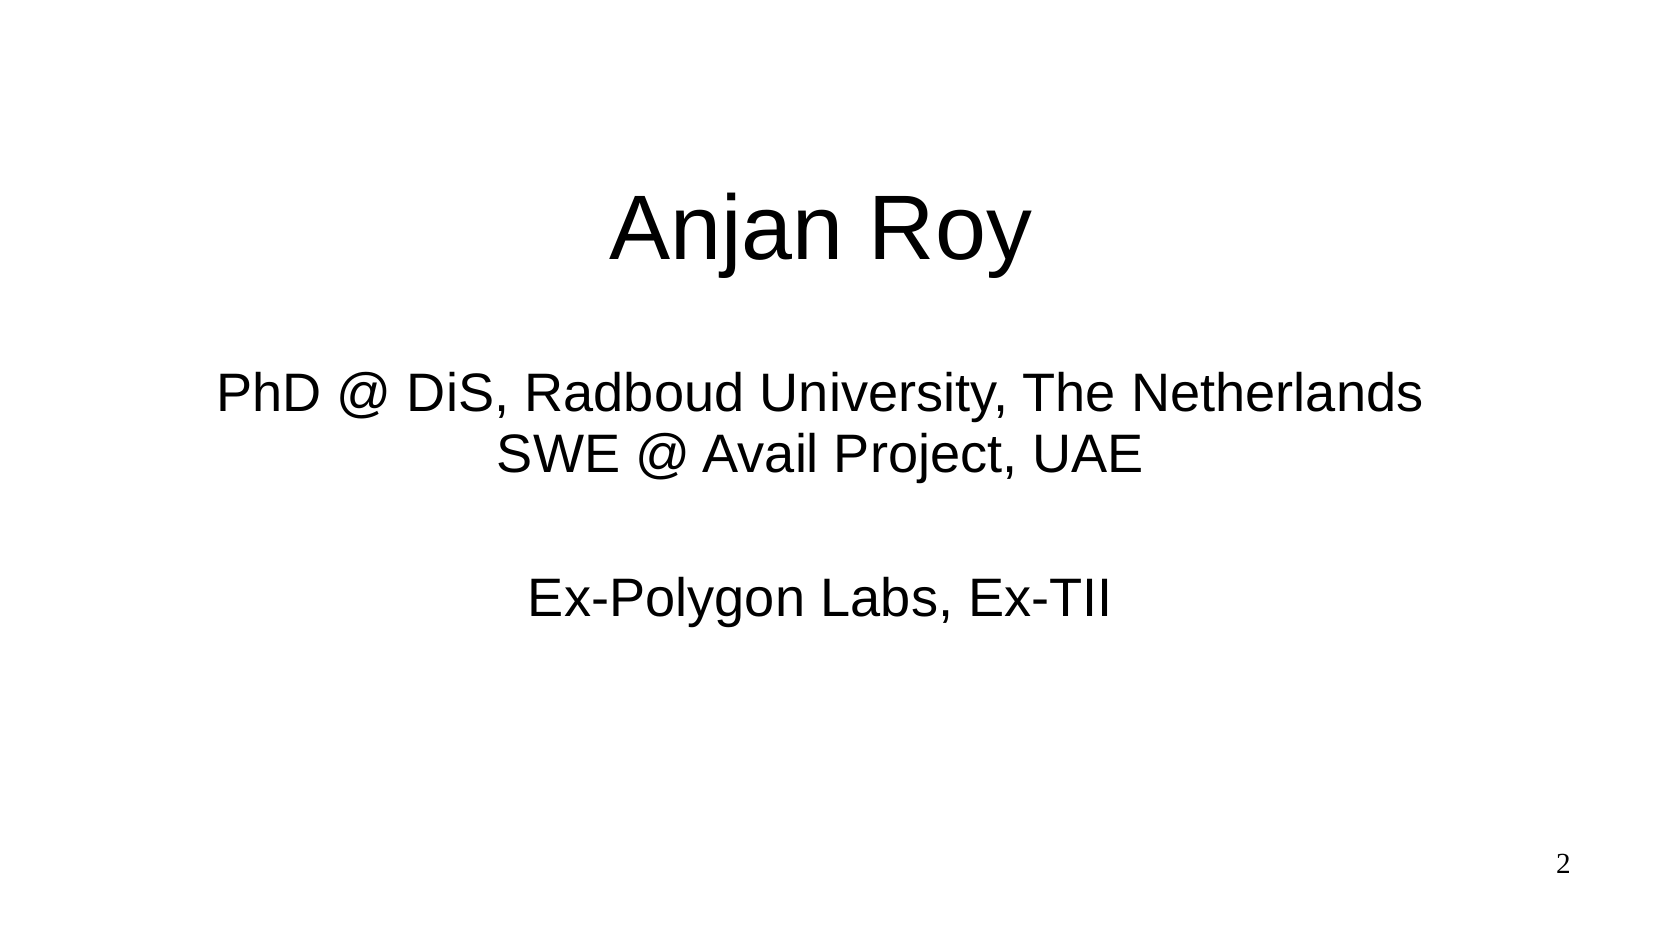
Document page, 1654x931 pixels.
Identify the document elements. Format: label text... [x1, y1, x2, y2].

title Anjan Roy PhD @ DiS, Radboud University, The Netherlands SWE @ Avail Project, UAE Ex-Polygon Labs, Ex-TII [76, 176, 1565, 629]
